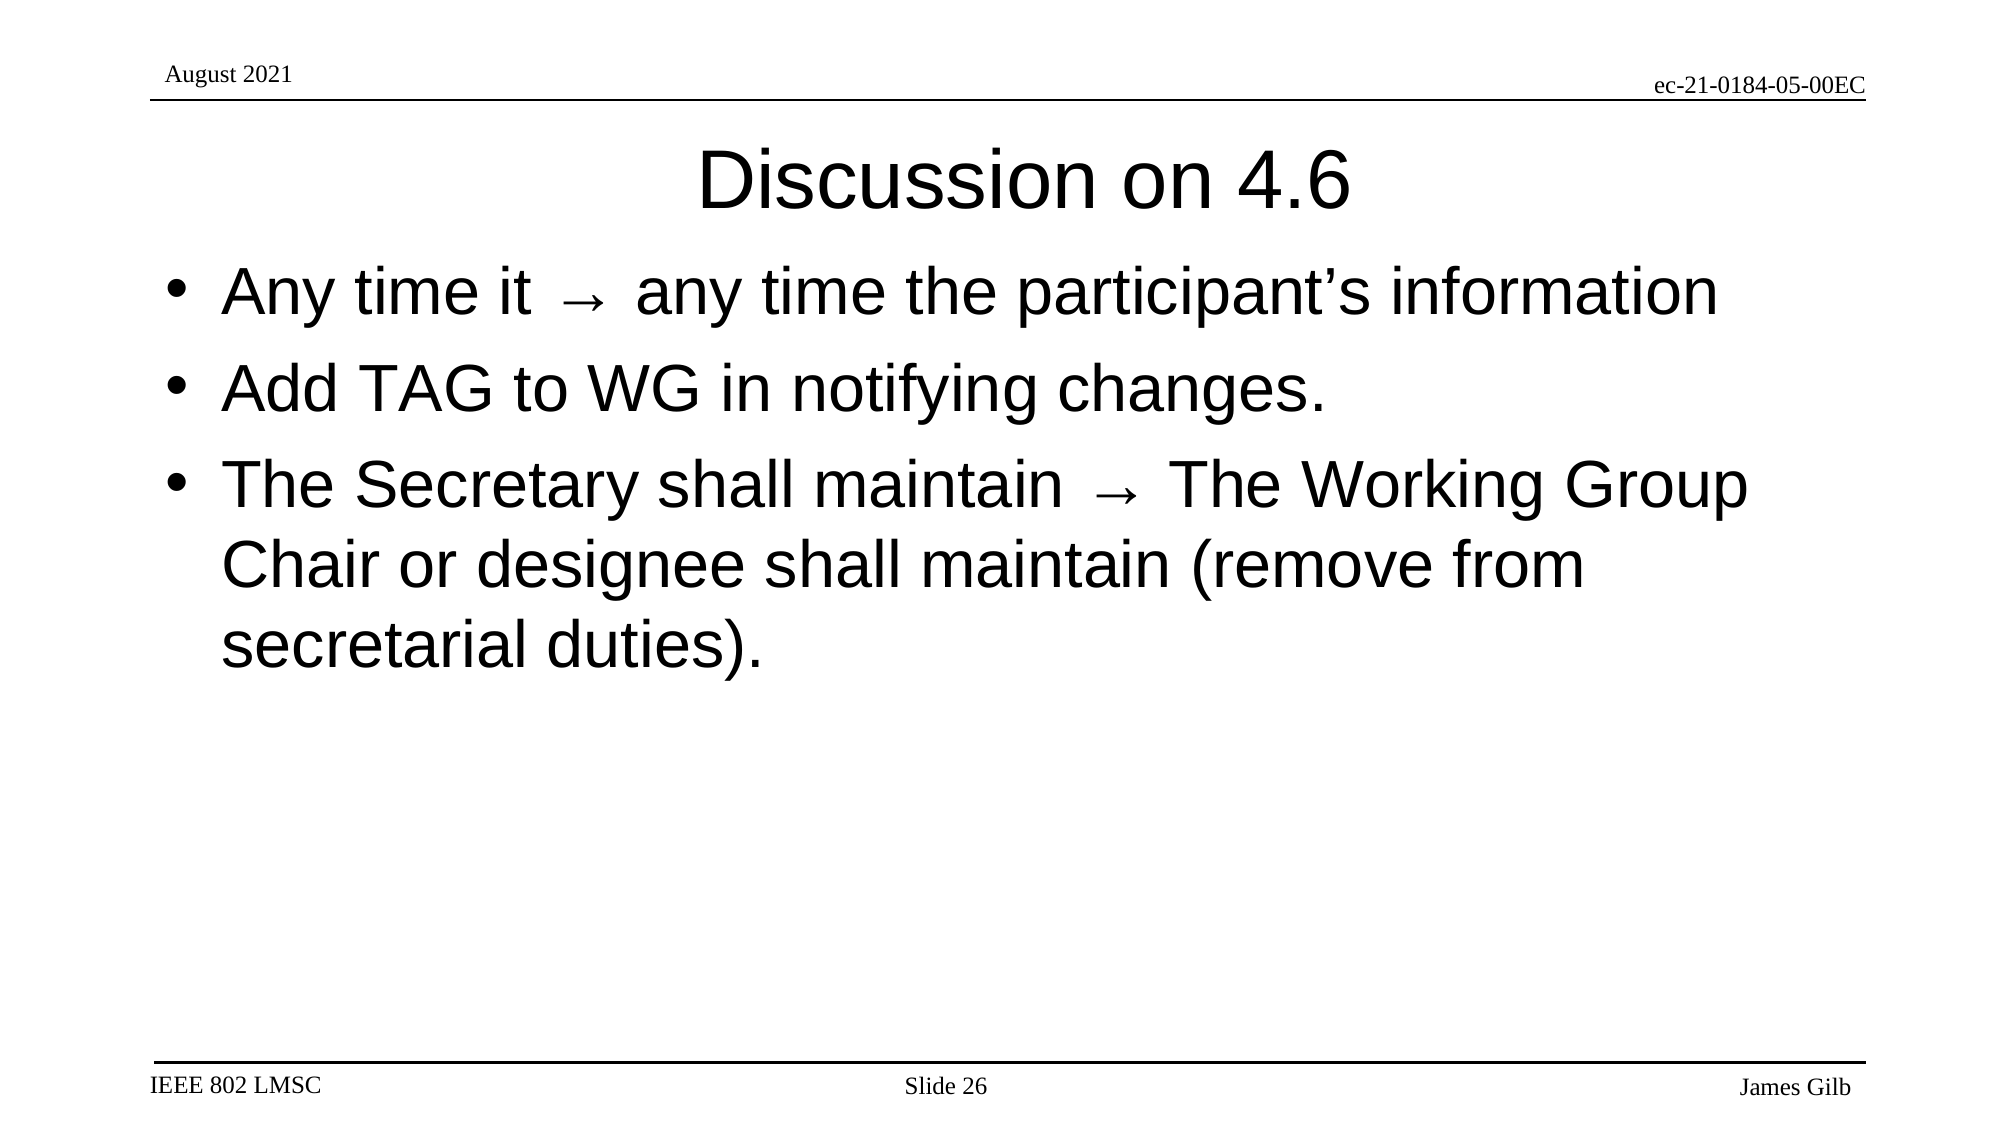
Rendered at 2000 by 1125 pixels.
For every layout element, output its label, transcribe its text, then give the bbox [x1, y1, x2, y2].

list Any time it → any time the participant’s information Add TAG to WG in notifying changes. The Secretary shall maintain → The Working Group Chair or designee shall maintain (remove from secretarial duties). [150, 239, 1900, 1051]
title Discussion on 4.6 [149, 112, 1900, 238]
